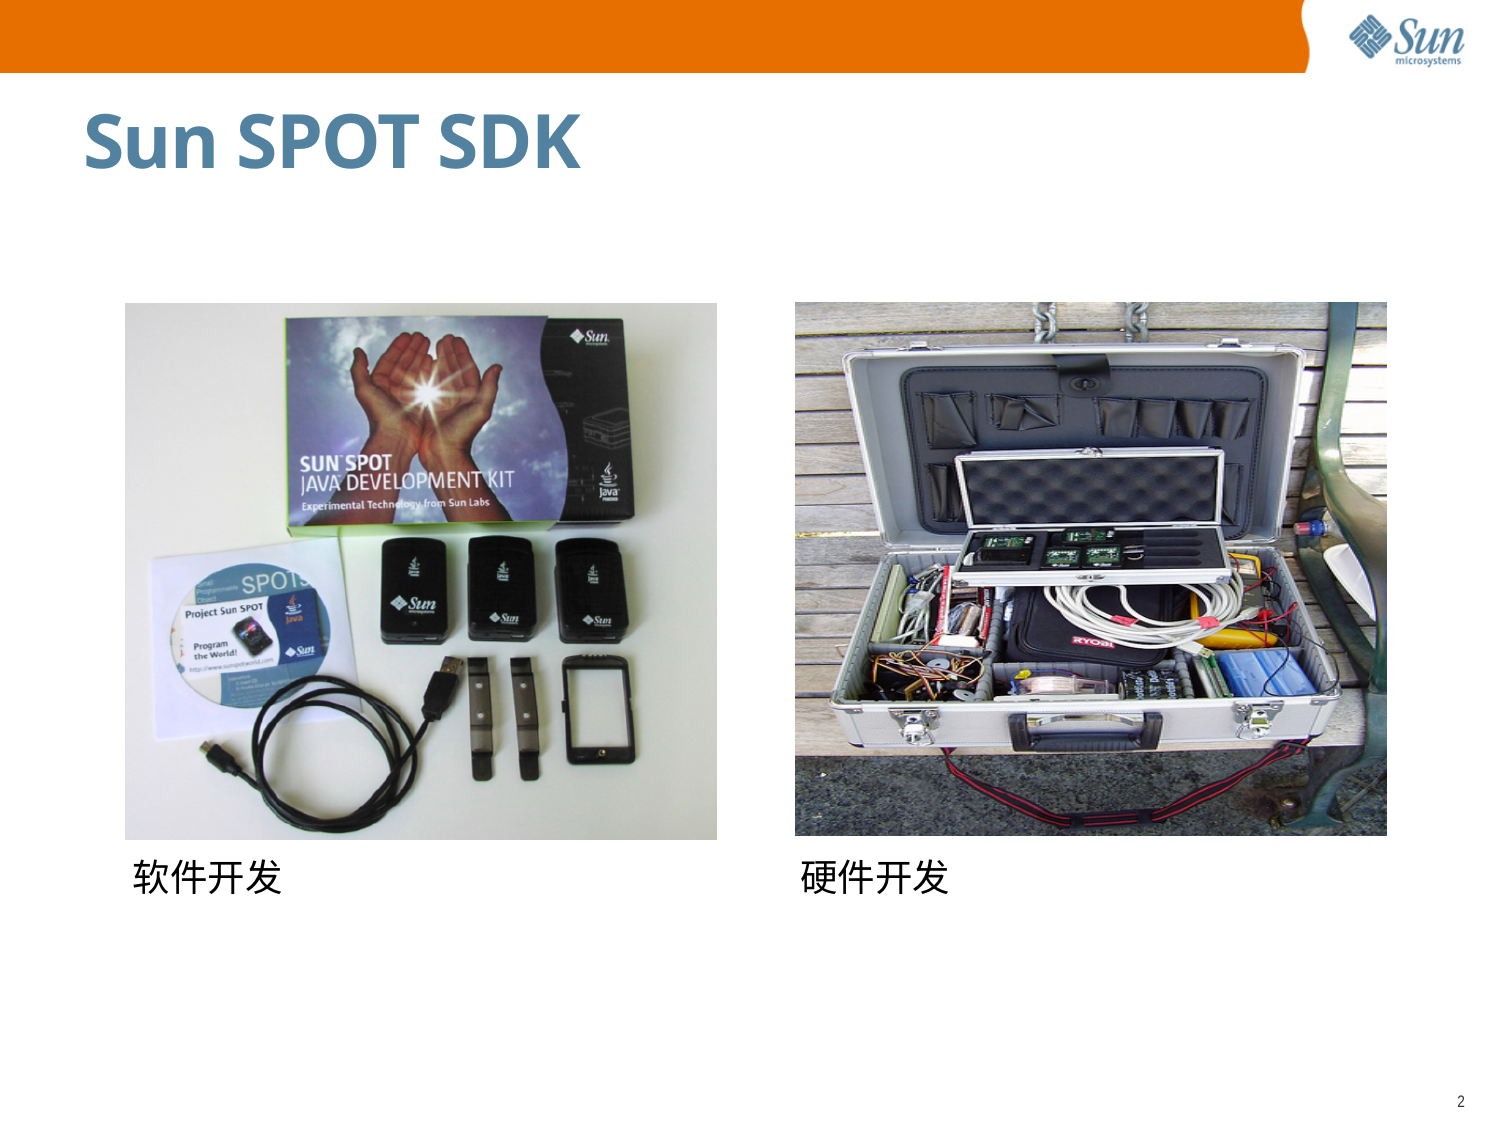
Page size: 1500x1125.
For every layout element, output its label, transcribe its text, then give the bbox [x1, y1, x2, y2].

title Sun SPOT SDK [83, 94, 1446, 199]
text_box 软件开发 [132, 856, 479, 917]
picture [795, 302, 1387, 836]
text_box 硬件开发 [799, 856, 1146, 917]
picture [0, 0, 1500, 73]
picture [125, 303, 717, 840]
